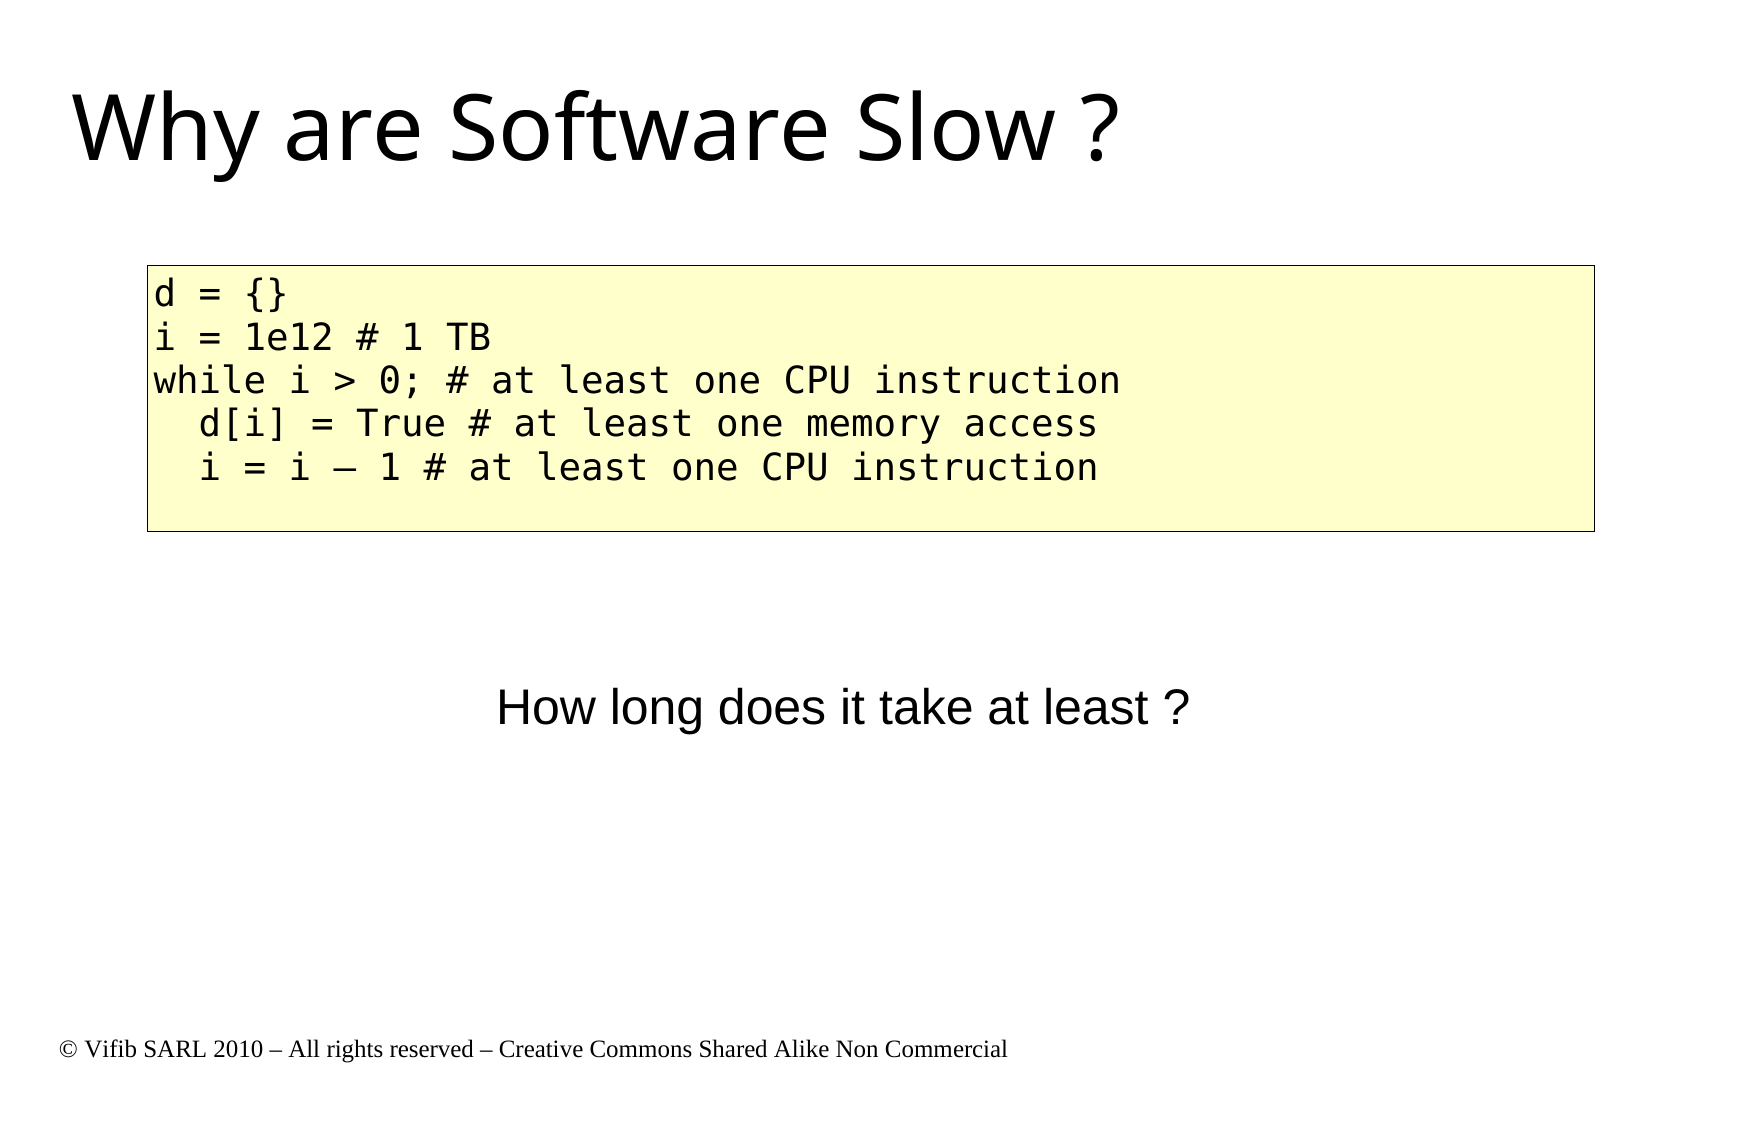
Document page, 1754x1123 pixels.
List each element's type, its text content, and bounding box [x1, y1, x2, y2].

text_box d = {} i = 1e12 # 1 TB while i > 0; # at least one CPU instruction d[i] = True # at least one memory access i = i – 1 # at least one CPU instruction [147, 265, 1595, 532]
title Why are Software Slow ? [71, 63, 1707, 187]
text_box How long does it take at least ? [496, 679, 1192, 735]
